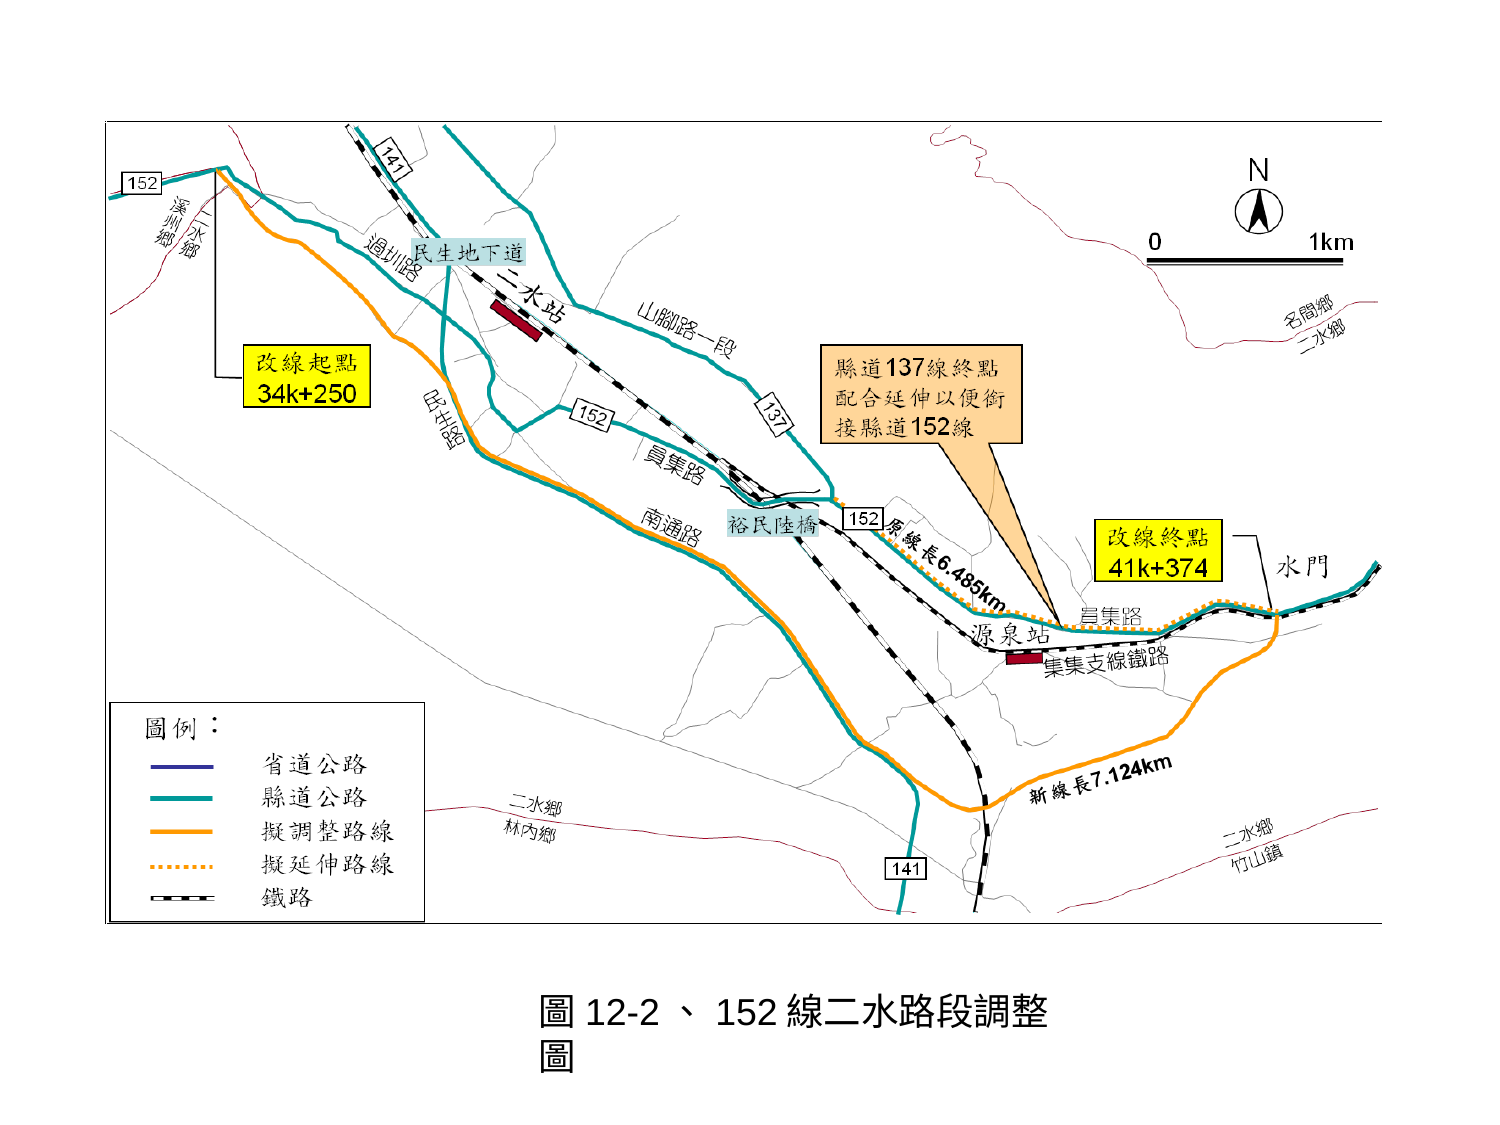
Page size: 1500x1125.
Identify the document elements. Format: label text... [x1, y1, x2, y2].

text_box 圖12-2、152線二水路段調整圖 [523, 979, 1072, 1086]
picture [105, 118, 1383, 925]
